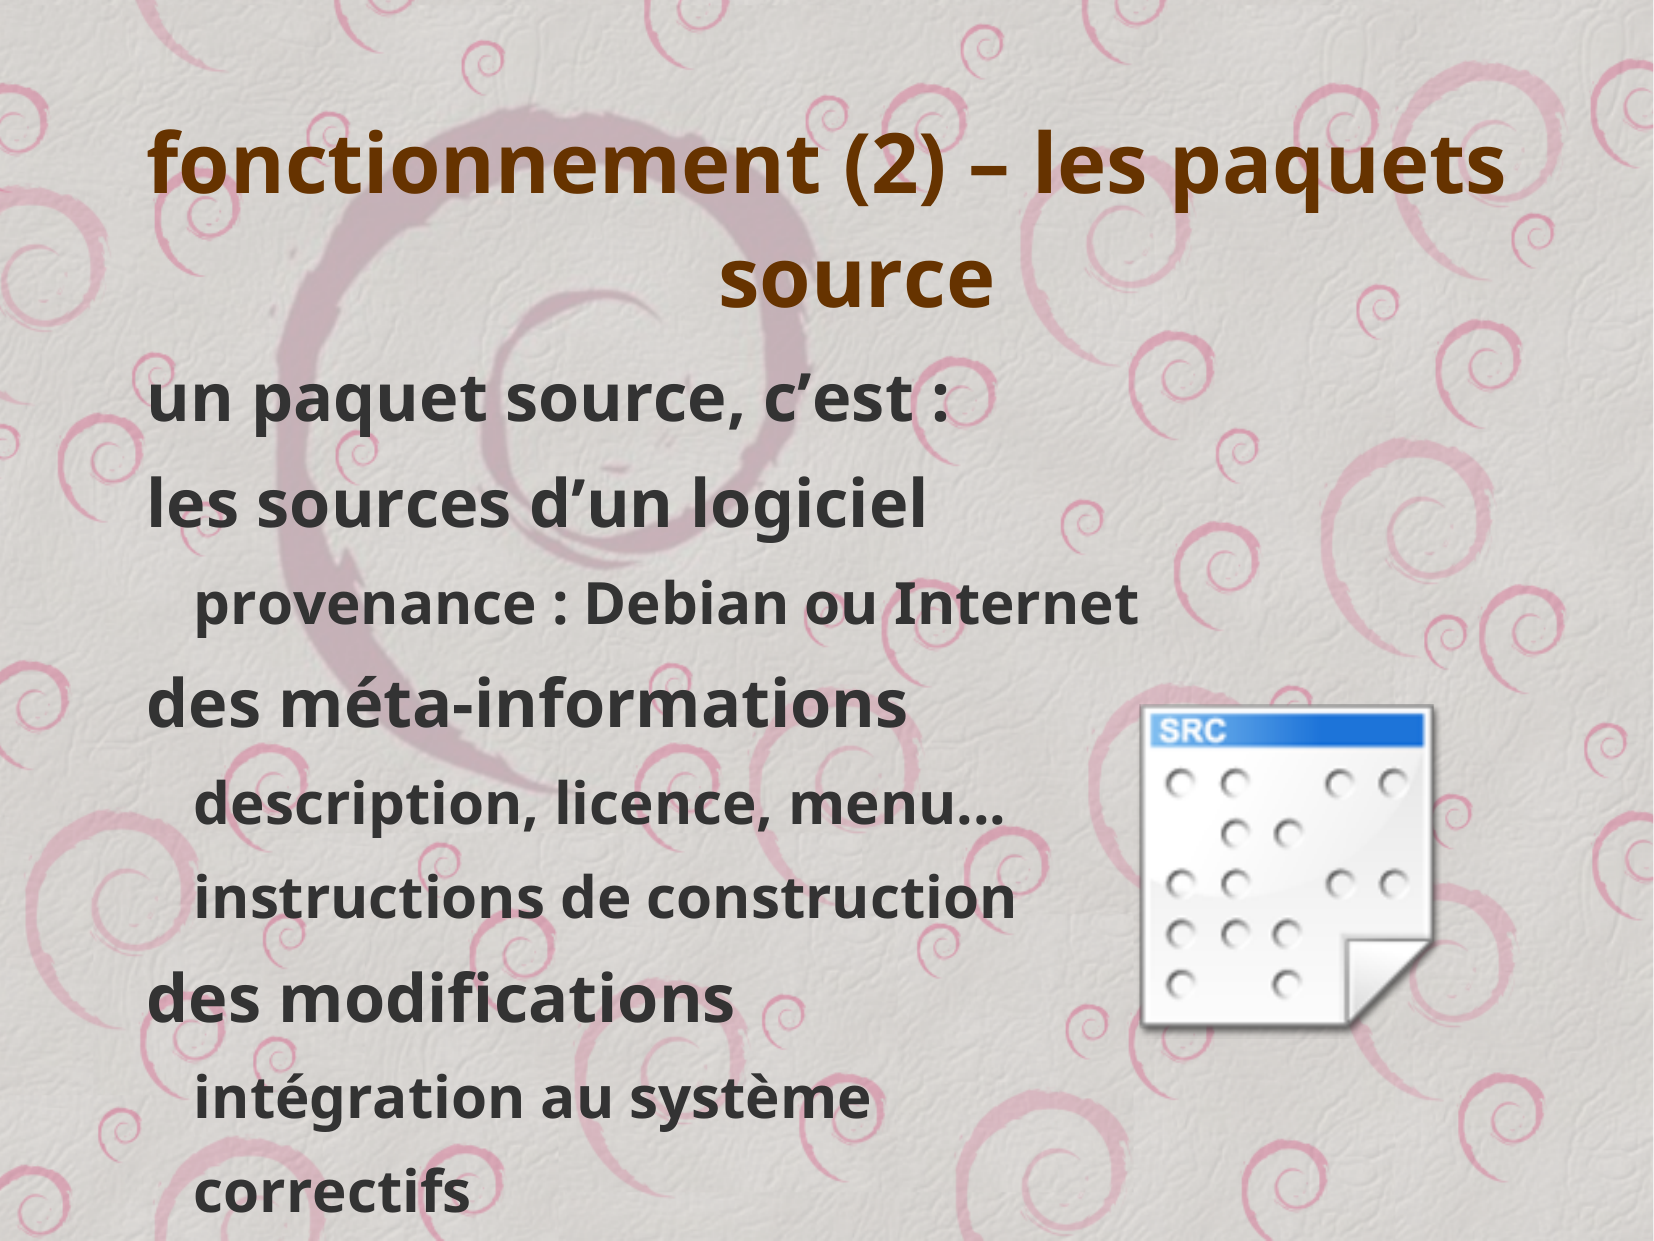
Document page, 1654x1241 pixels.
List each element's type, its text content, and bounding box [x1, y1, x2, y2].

title fonctionnement (2) – les paquets source [121, 114, 1534, 322]
picture [0, 0, 1654, 1241]
list un paquet source, c’est : les sources d’un logiciel provenance : Debian ou Internet des méta-informations description, licence, menu... instructions de construction des modifications intégration au système correctifs [134, 350, 1516, 1133]
